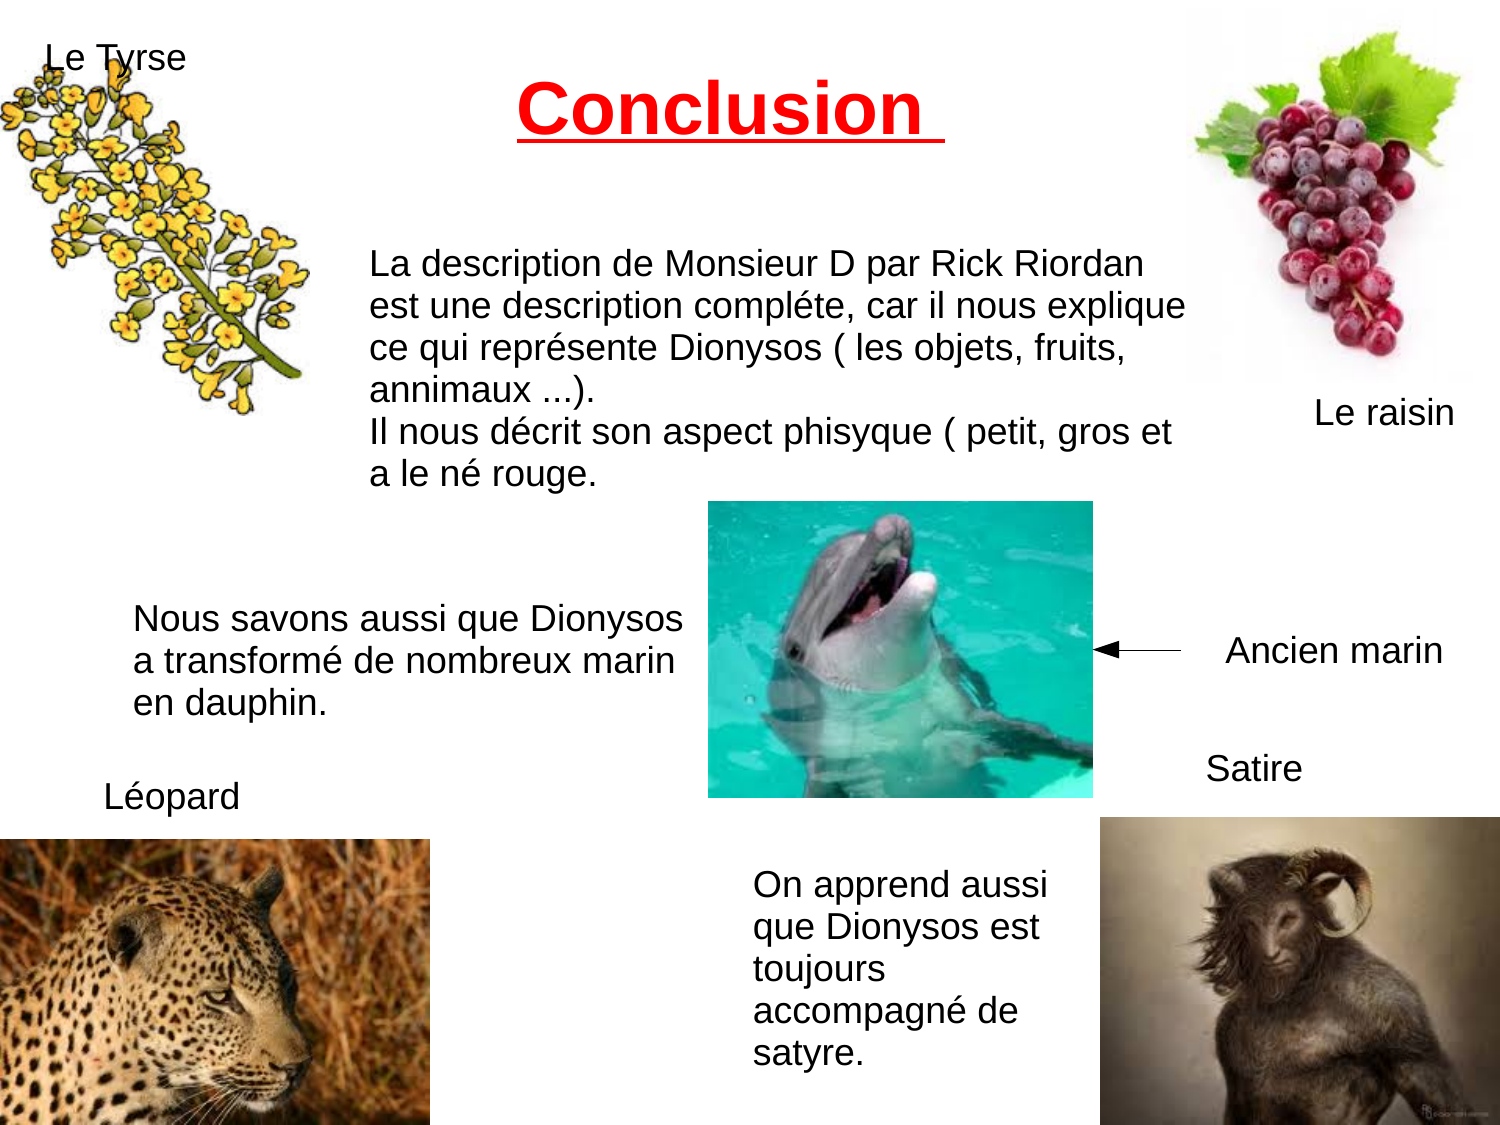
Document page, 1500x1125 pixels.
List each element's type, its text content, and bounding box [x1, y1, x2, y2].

picture [708, 501, 1093, 798]
text_box Conclusion [501, 59, 1123, 158]
picture [0, 58, 310, 416]
text_box Léopard [88, 767, 256, 825]
text_box On apprend aussi que Dionysos est toujours accompagné de satyre. [738, 856, 1123, 1123]
text_box Nous savons aussi que Dionysos a transformé de nombreux marin en dauphin. [118, 590, 708, 732]
picture [1186, 8, 1500, 383]
picture [0, 839, 430, 1125]
text_box Satire [1190, 740, 1329, 798]
text_box Le Tyrse [29, 29, 325, 87]
text_box La description de Monsieur D par Rick Riordan est une description compléte, car il nous explique ce qui représente Dionysos ( les objets, fruits, annimaux ...). Il nous décrit son aspect phisyque ( petit, gros et a le né rouge. [354, 234, 1211, 502]
text_box Le raisin [1299, 383, 1477, 441]
text_box Ancien marin [1210, 622, 1471, 680]
picture [1100, 817, 1500, 1125]
